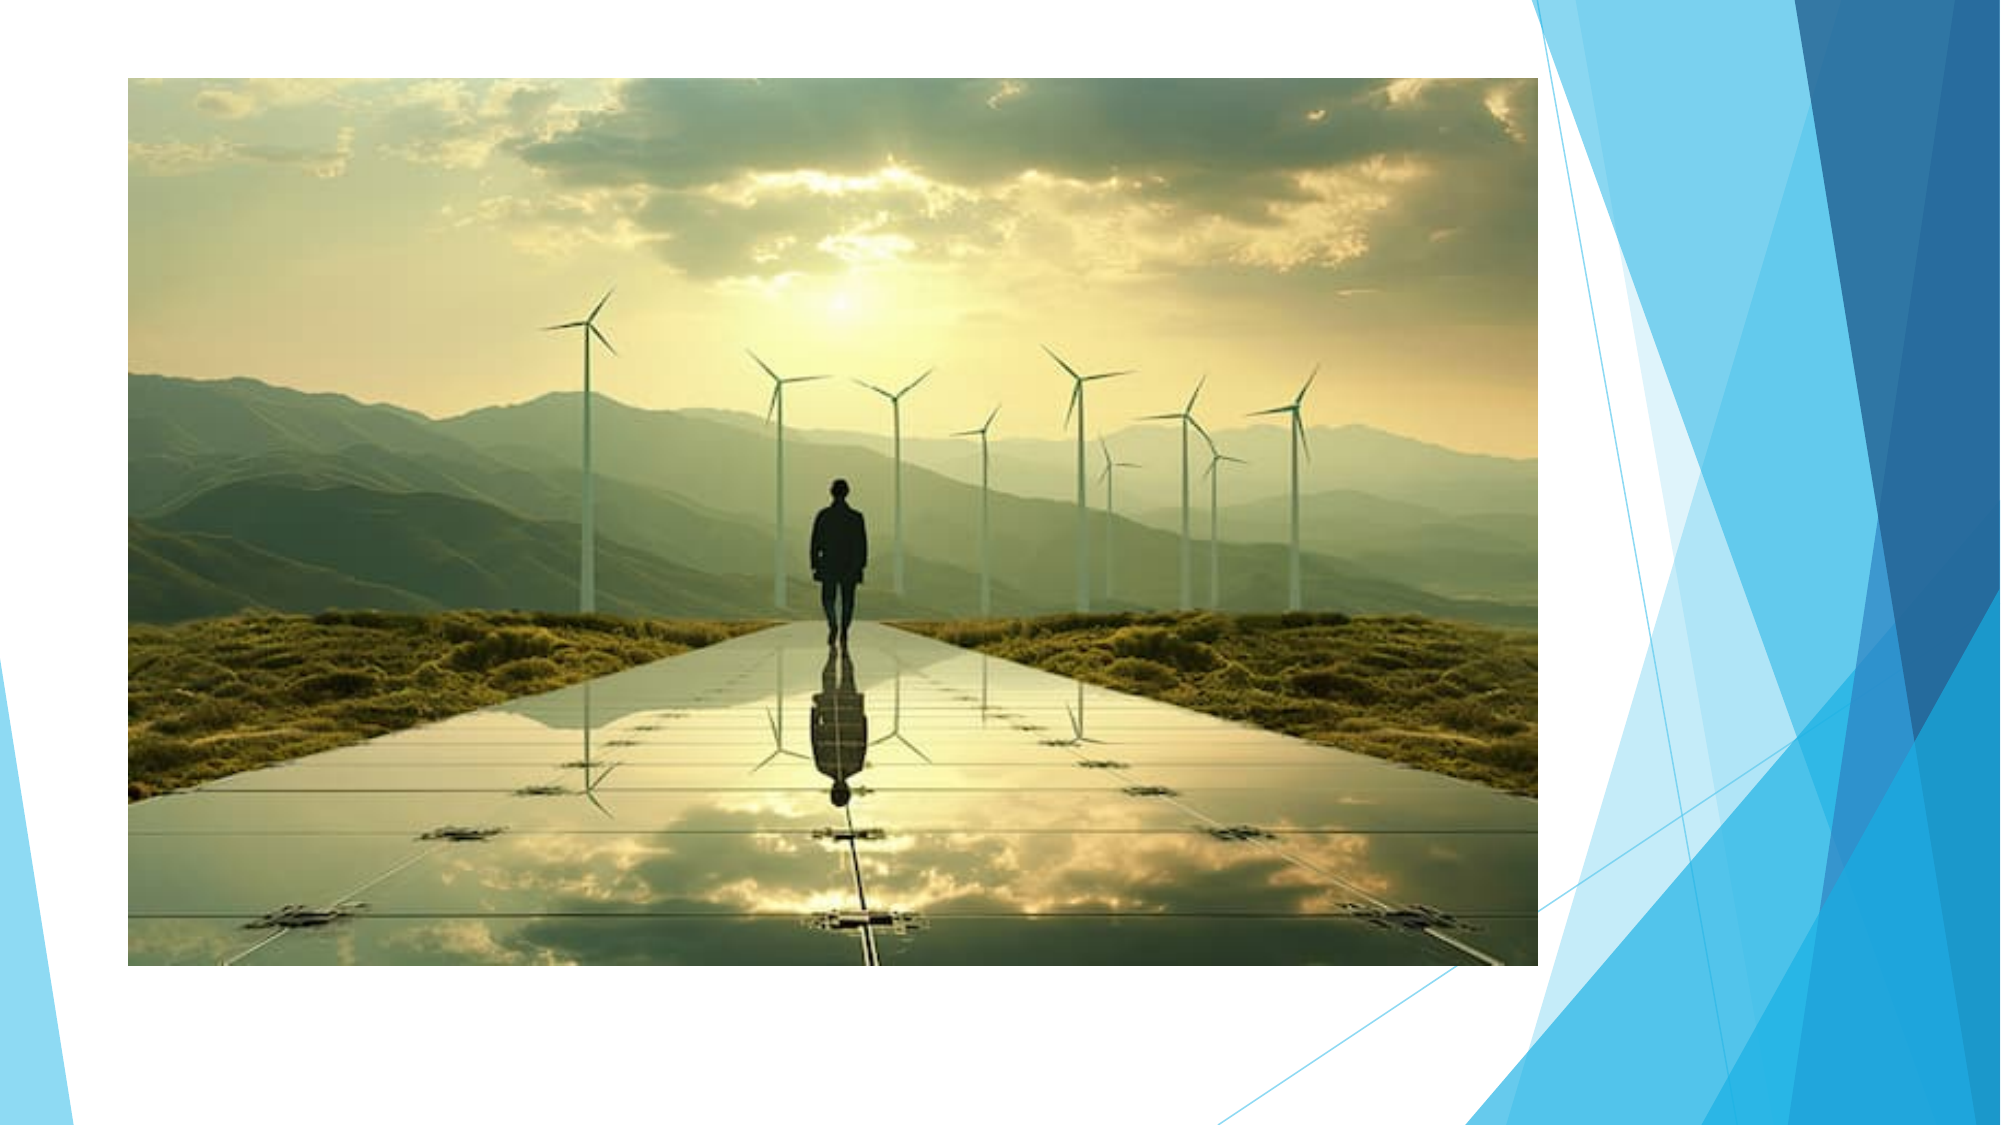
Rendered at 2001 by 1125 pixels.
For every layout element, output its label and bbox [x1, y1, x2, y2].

picture [128, 78, 1538, 966]
